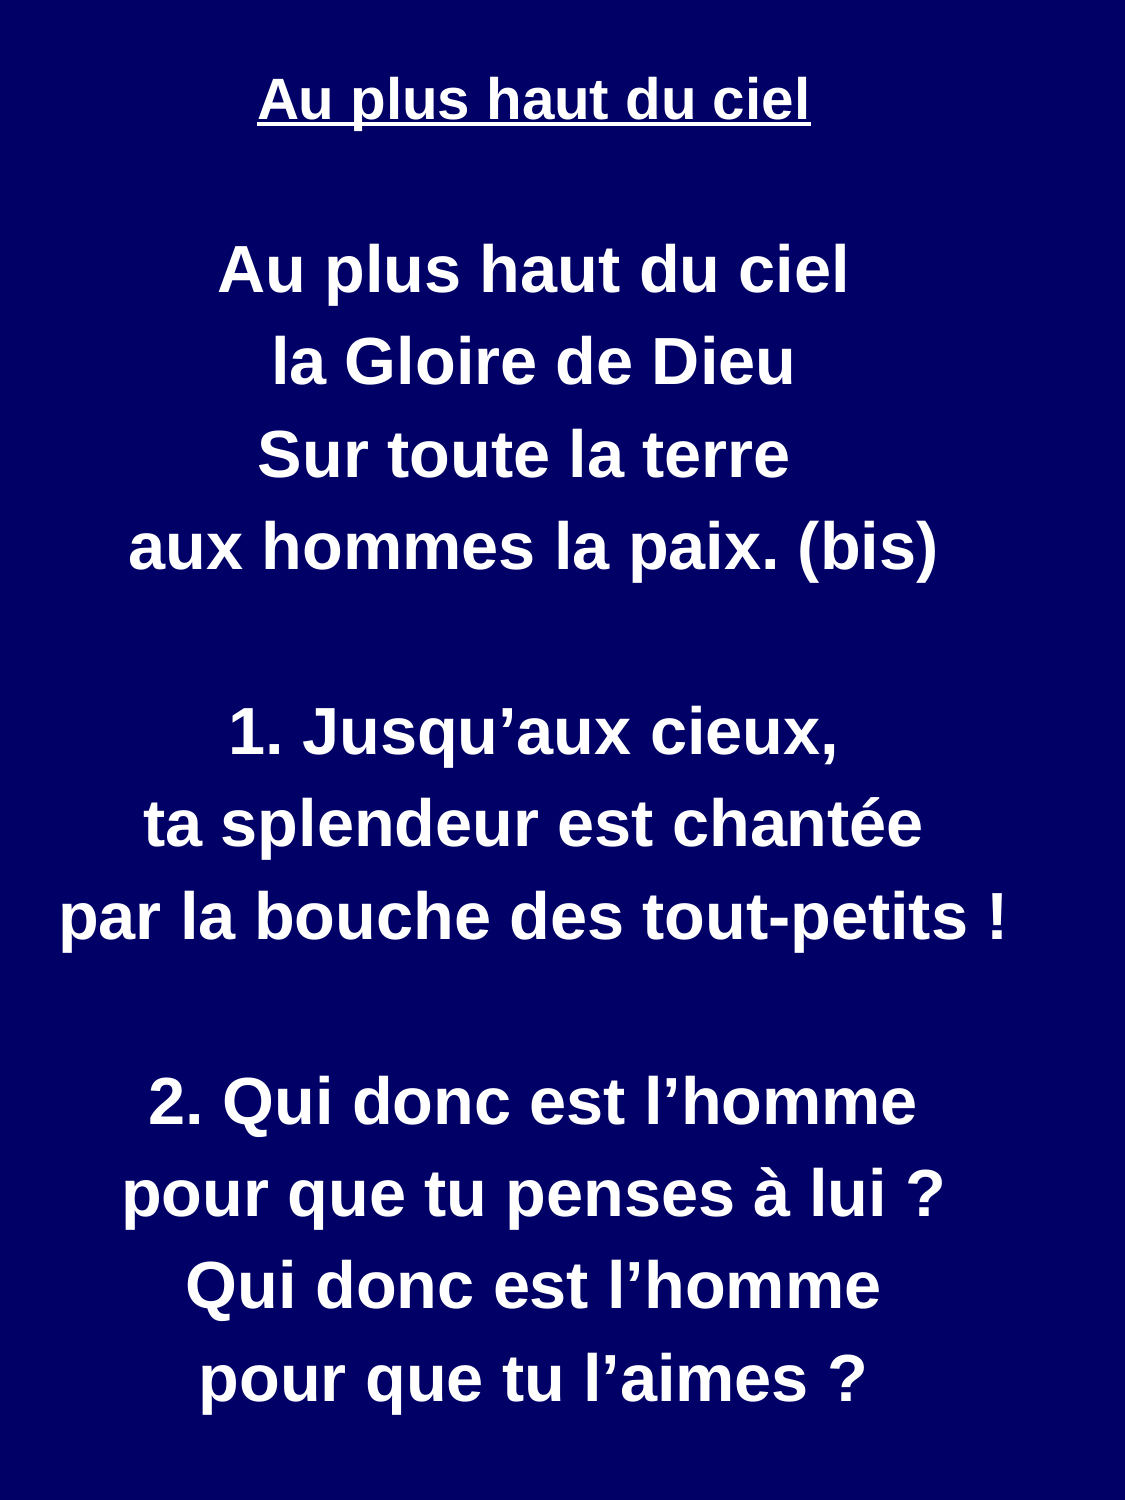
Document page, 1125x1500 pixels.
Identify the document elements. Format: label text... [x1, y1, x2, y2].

text_box Au plus haut du ciel Au plus haut du ciel la Gloire de Dieu Sur toute la terre aux hommes la paix. (bis) 1. Jusqu’aux cieux, ta splendeur est chantée par la bouche des tout-petits ! 2. Qui donc est l’homme pour que tu penses à lui ? Qui donc est l’homme pour que tu l’aimes ? [0, 53, 1111, 697]
